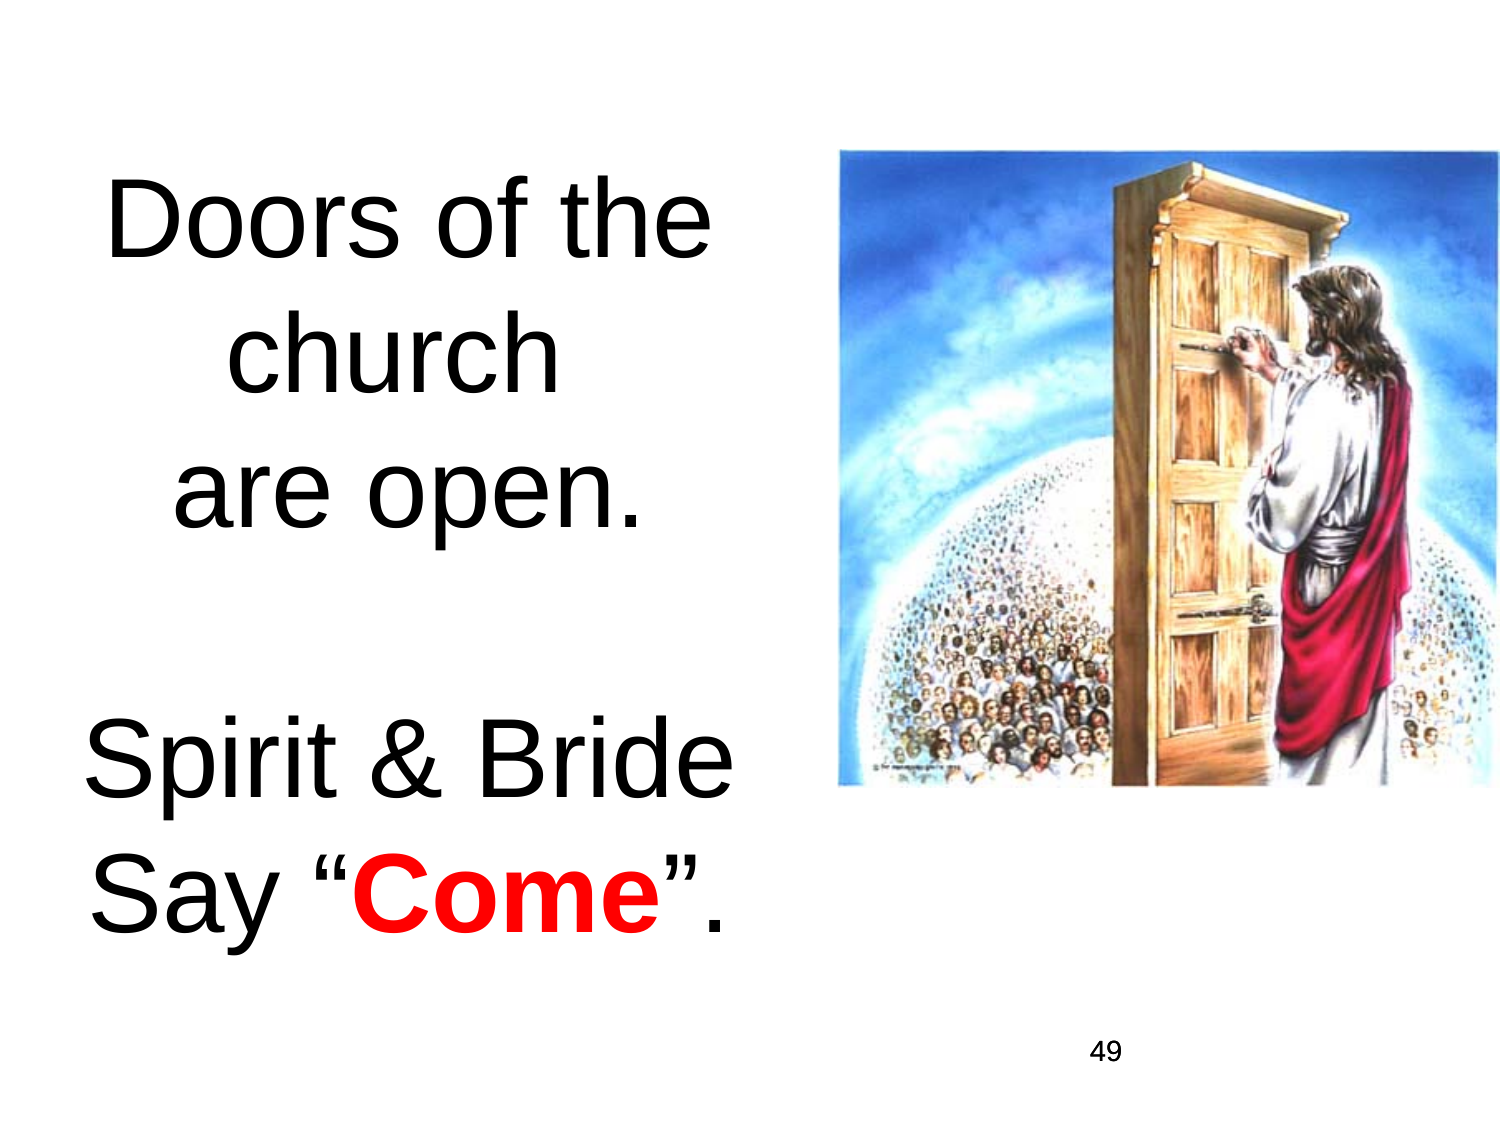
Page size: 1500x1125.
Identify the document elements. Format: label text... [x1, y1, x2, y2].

picture [0, 0, 1500, 1125]
text_box Doors of the church are open. Spirit & Bride Say “Come”. [0, 137, 819, 963]
list [37, 62, 825, 963]
slide_number <number> [1074, 1024, 1425, 1103]
